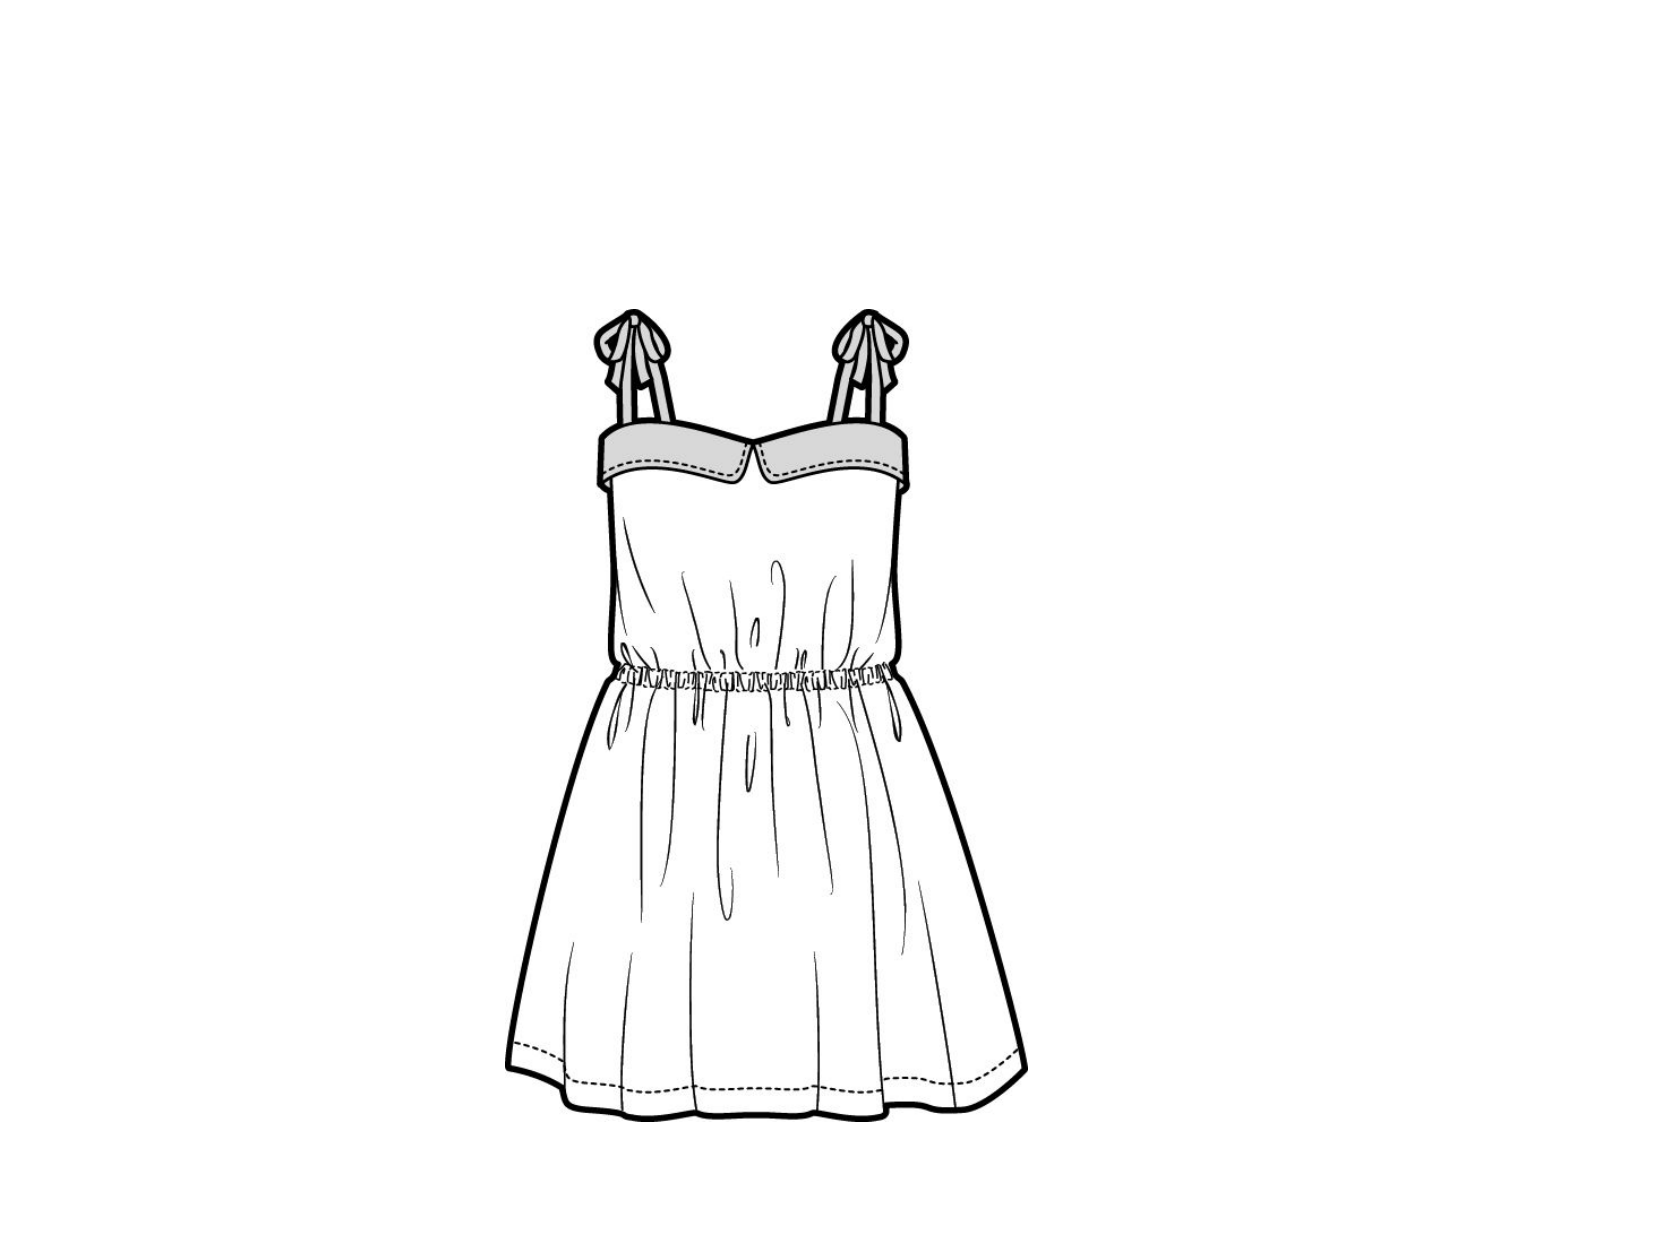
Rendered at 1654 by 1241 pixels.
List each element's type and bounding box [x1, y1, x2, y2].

picture [505, 309, 1028, 1123]
